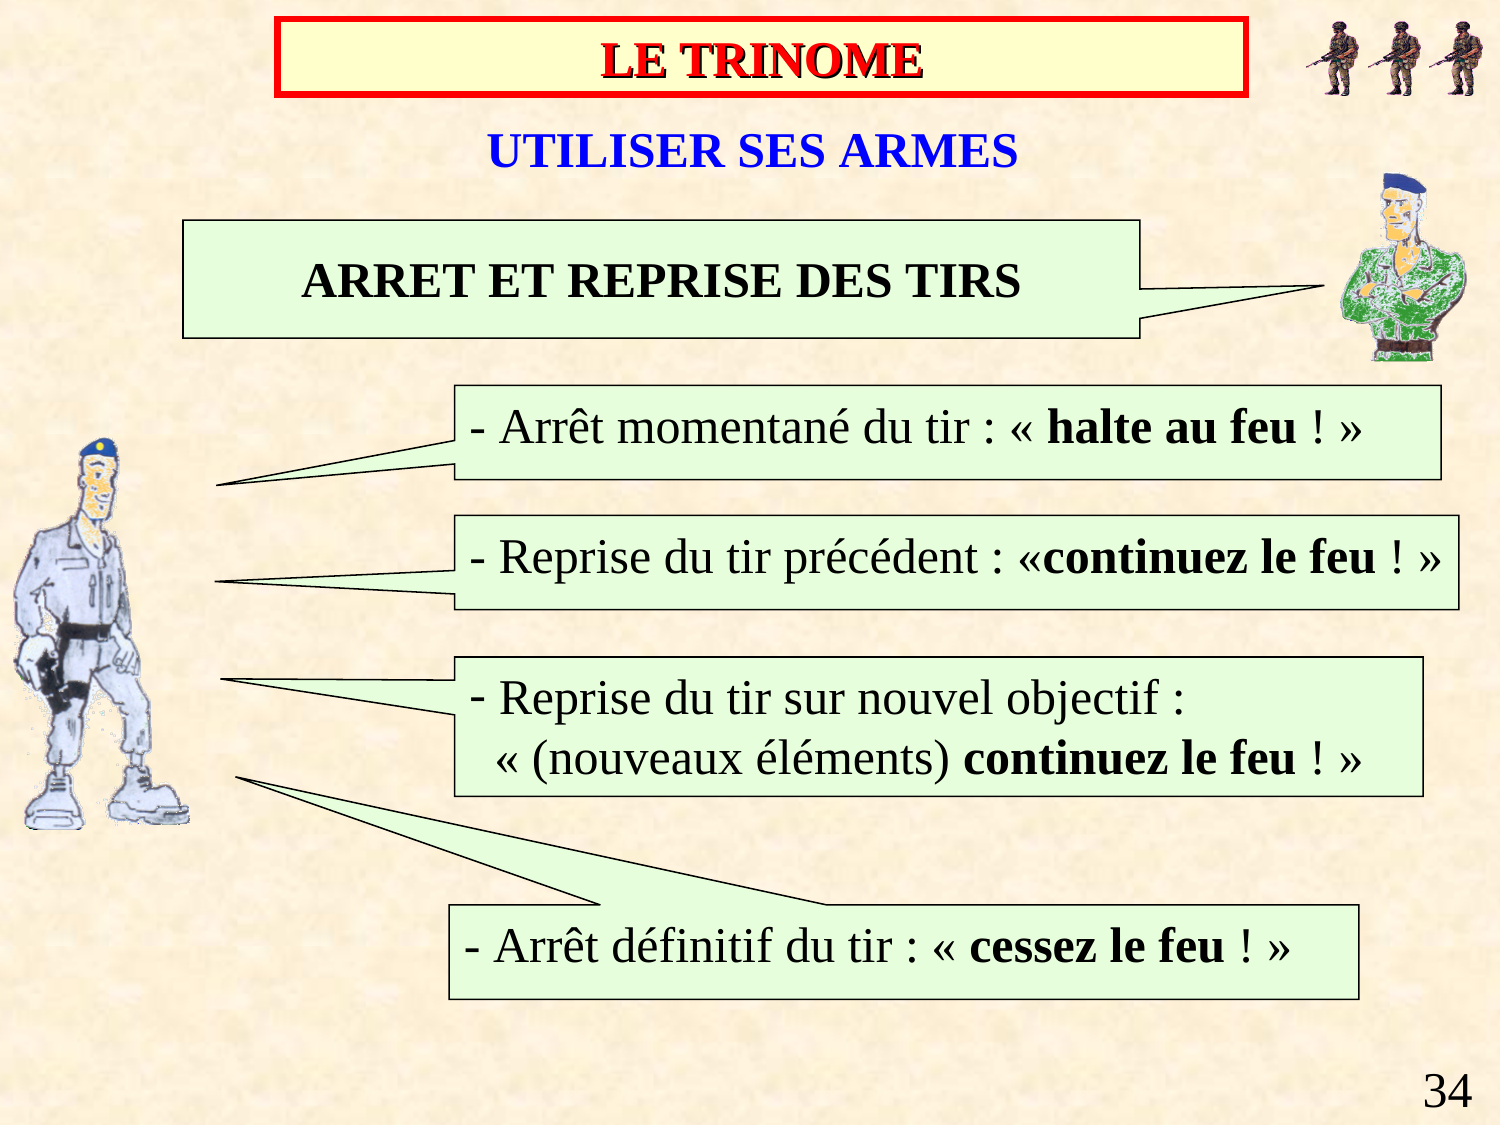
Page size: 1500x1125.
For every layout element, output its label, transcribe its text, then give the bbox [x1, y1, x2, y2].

text_box - Arrêt définitif du tir : « cessez le feu ! » [235, 776, 1359, 1000]
picture [0, 0, 1500, 1125]
text_box - Reprise du tir précédent : «continuez le feu ! » [214, 515, 1459, 610]
text_box UTILISER SES ARMES [471, 110, 1047, 186]
text_box LE TRINOME [277, 18, 1247, 95]
text_box Reprise du tir sur nouvel objectif : « (nouveaux éléments) continuez le feu ! » [220, 656, 1424, 797]
text_box - Arrêt momentané du tir : « halte au feu ! » [216, 385, 1442, 486]
text_box ARRET ET REPRISE DES TIRS [183, 220, 1325, 339]
